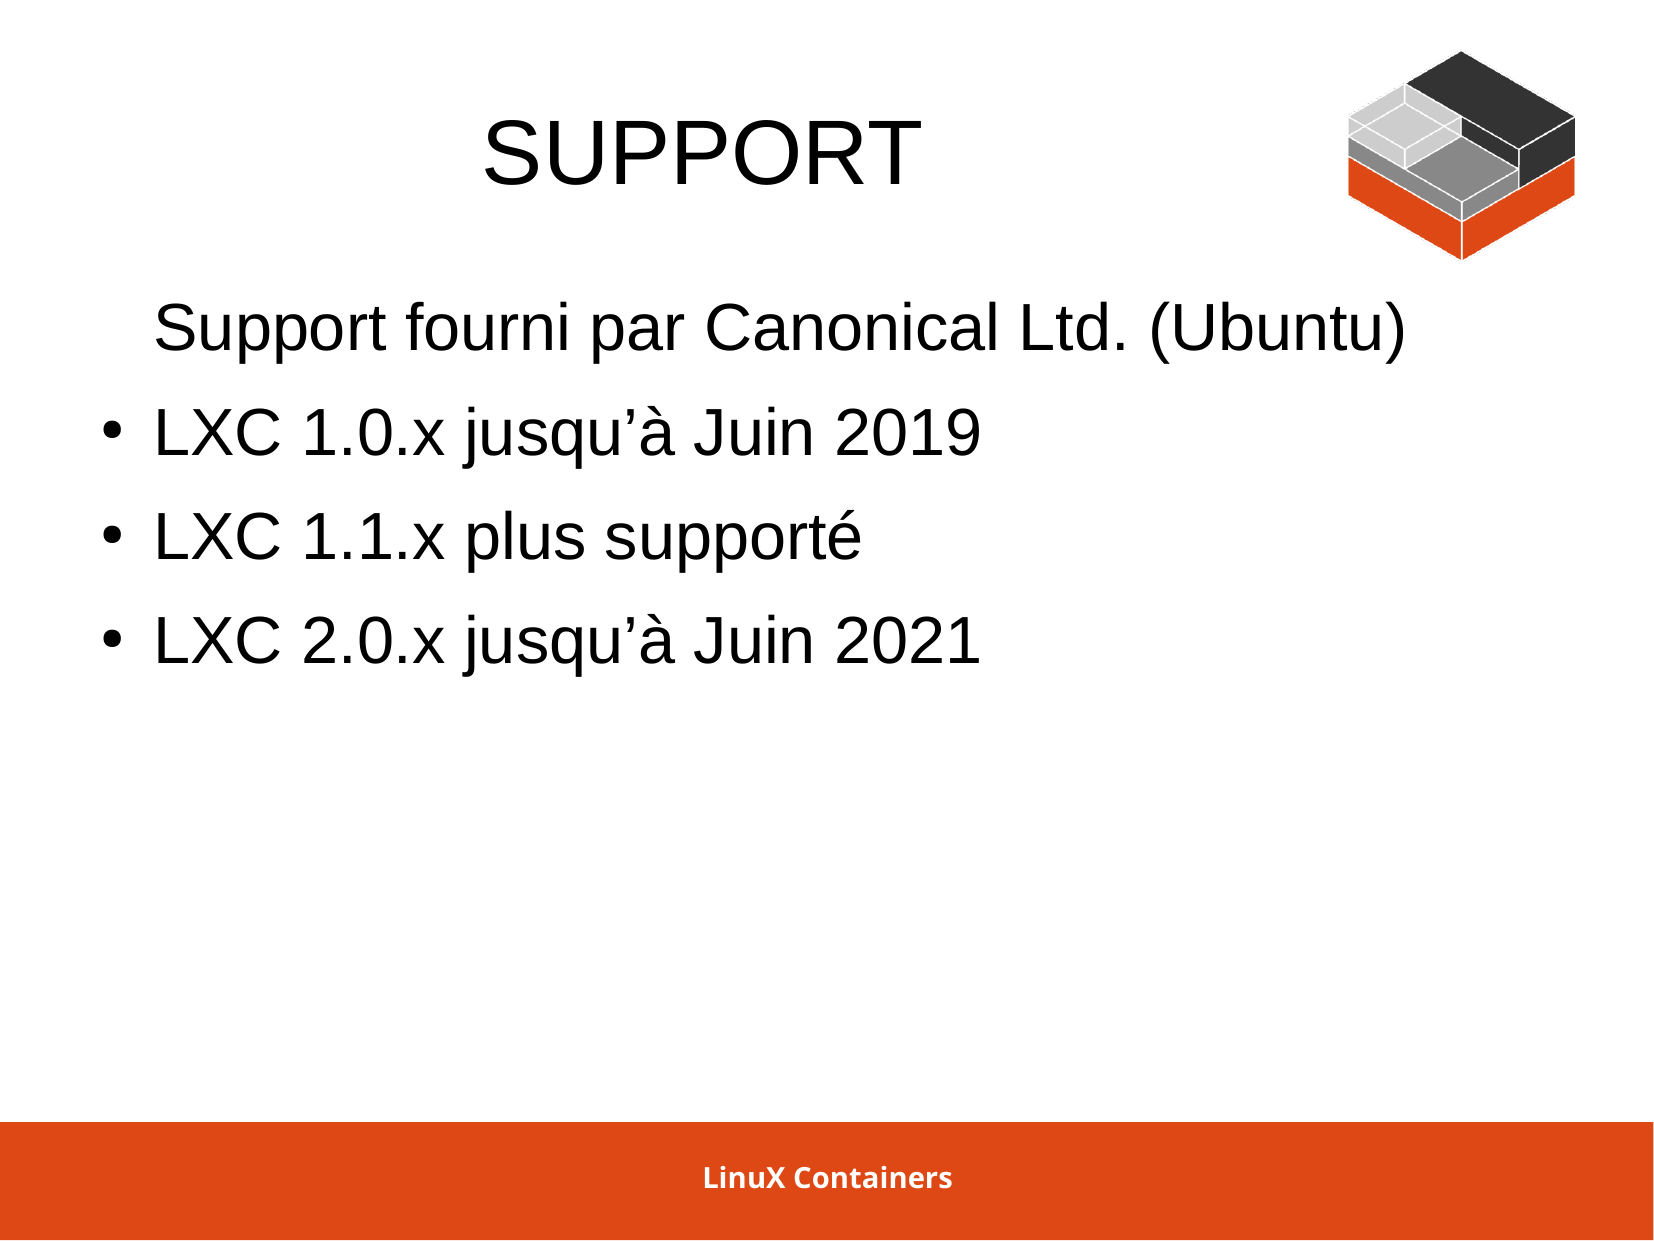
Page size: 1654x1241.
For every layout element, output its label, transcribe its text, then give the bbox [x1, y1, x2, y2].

picture [1346, 49, 1576, 261]
list Support fourni par Canonical Ltd. (Ubuntu) LXC 1.0.x jusqu’à Juin 2019 LXC 1.1.x plus supporté LXC 2.0.x jusqu’à Juin 2021 [82, 290, 1571, 1010]
title SUPPORT [82, 49, 1323, 257]
